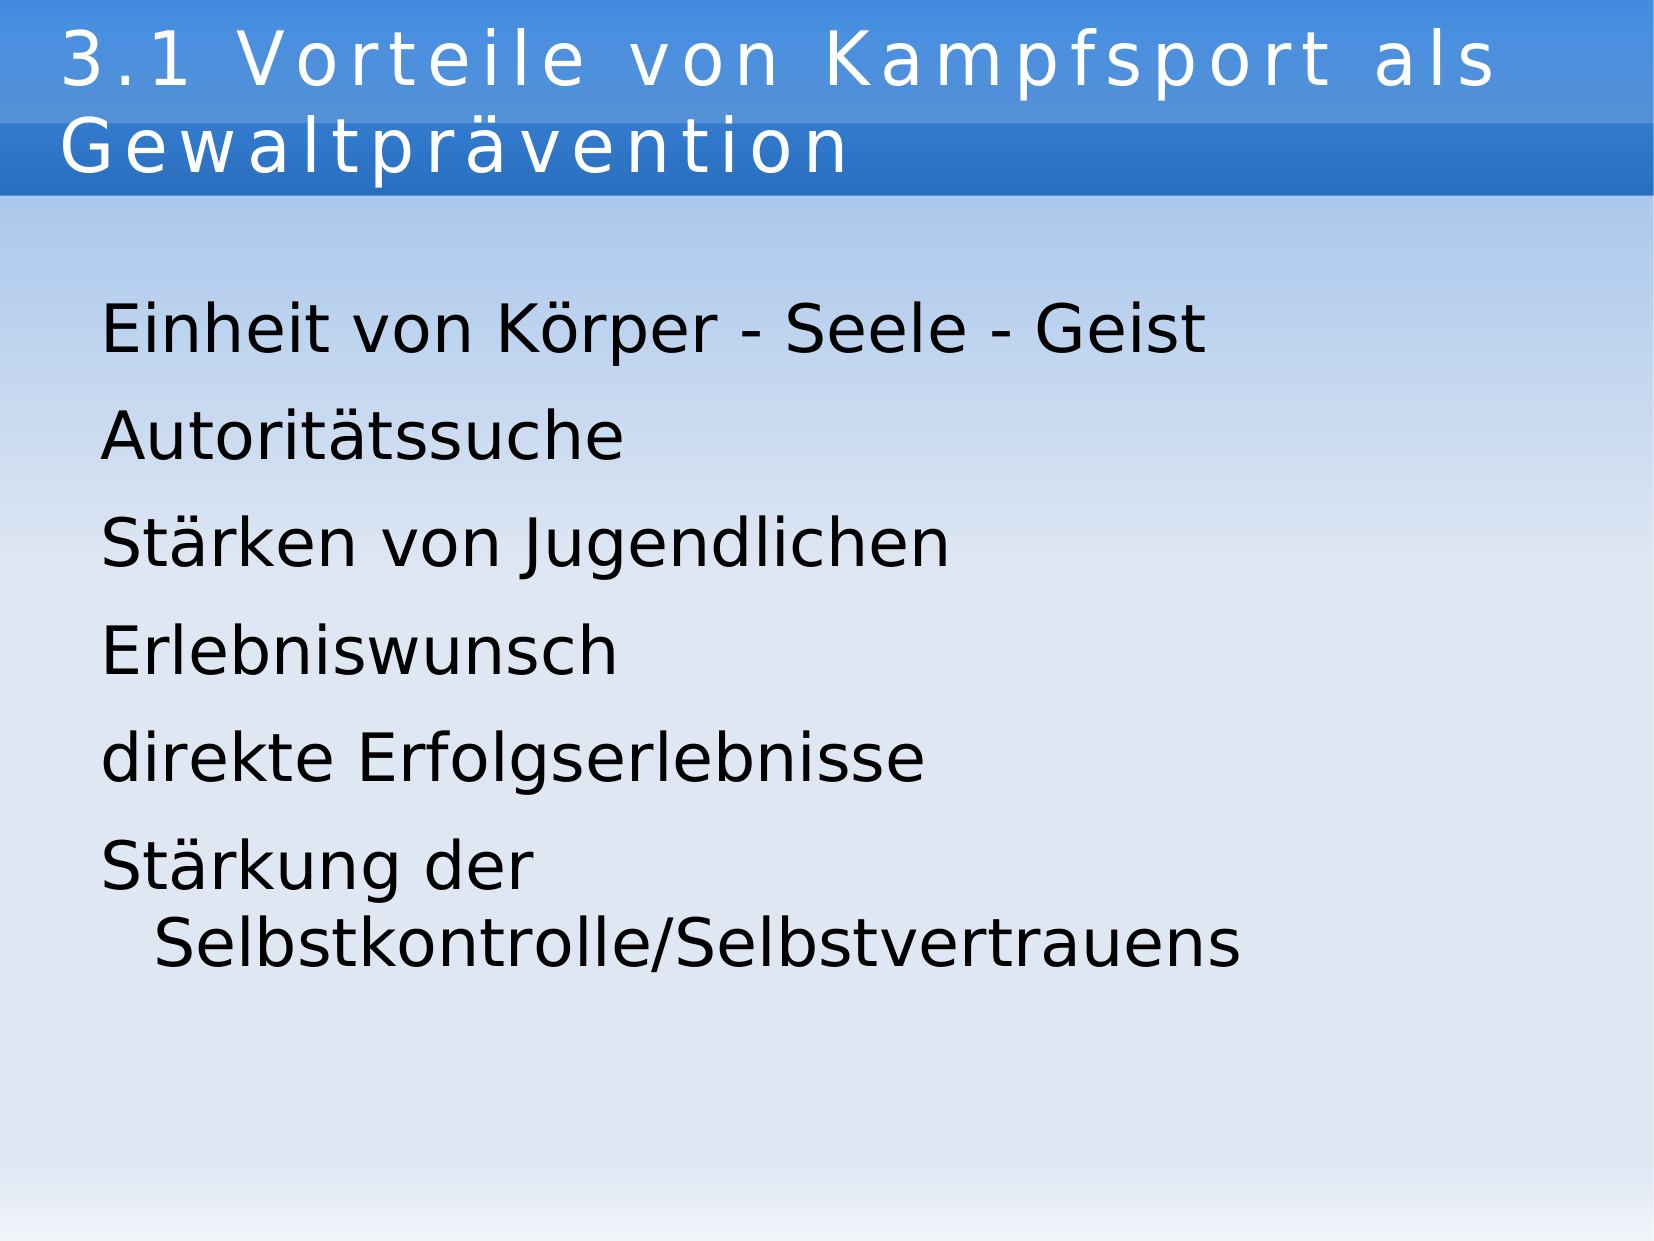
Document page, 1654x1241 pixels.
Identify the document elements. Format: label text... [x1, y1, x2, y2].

list Einheit von Körper - Seele - Geist Autoritätssuche Stärken von Jugendlichen Erlebniswunsch direkte Erfolgserlebnisse Stärkung der Selbstkontrolle/Selbstvertrauens [82, 290, 1571, 1109]
picture [0, 0, 1654, 1241]
title 3.1 Vorteile von Kampfsport als Gewaltprävention [59, 13, 1624, 194]
